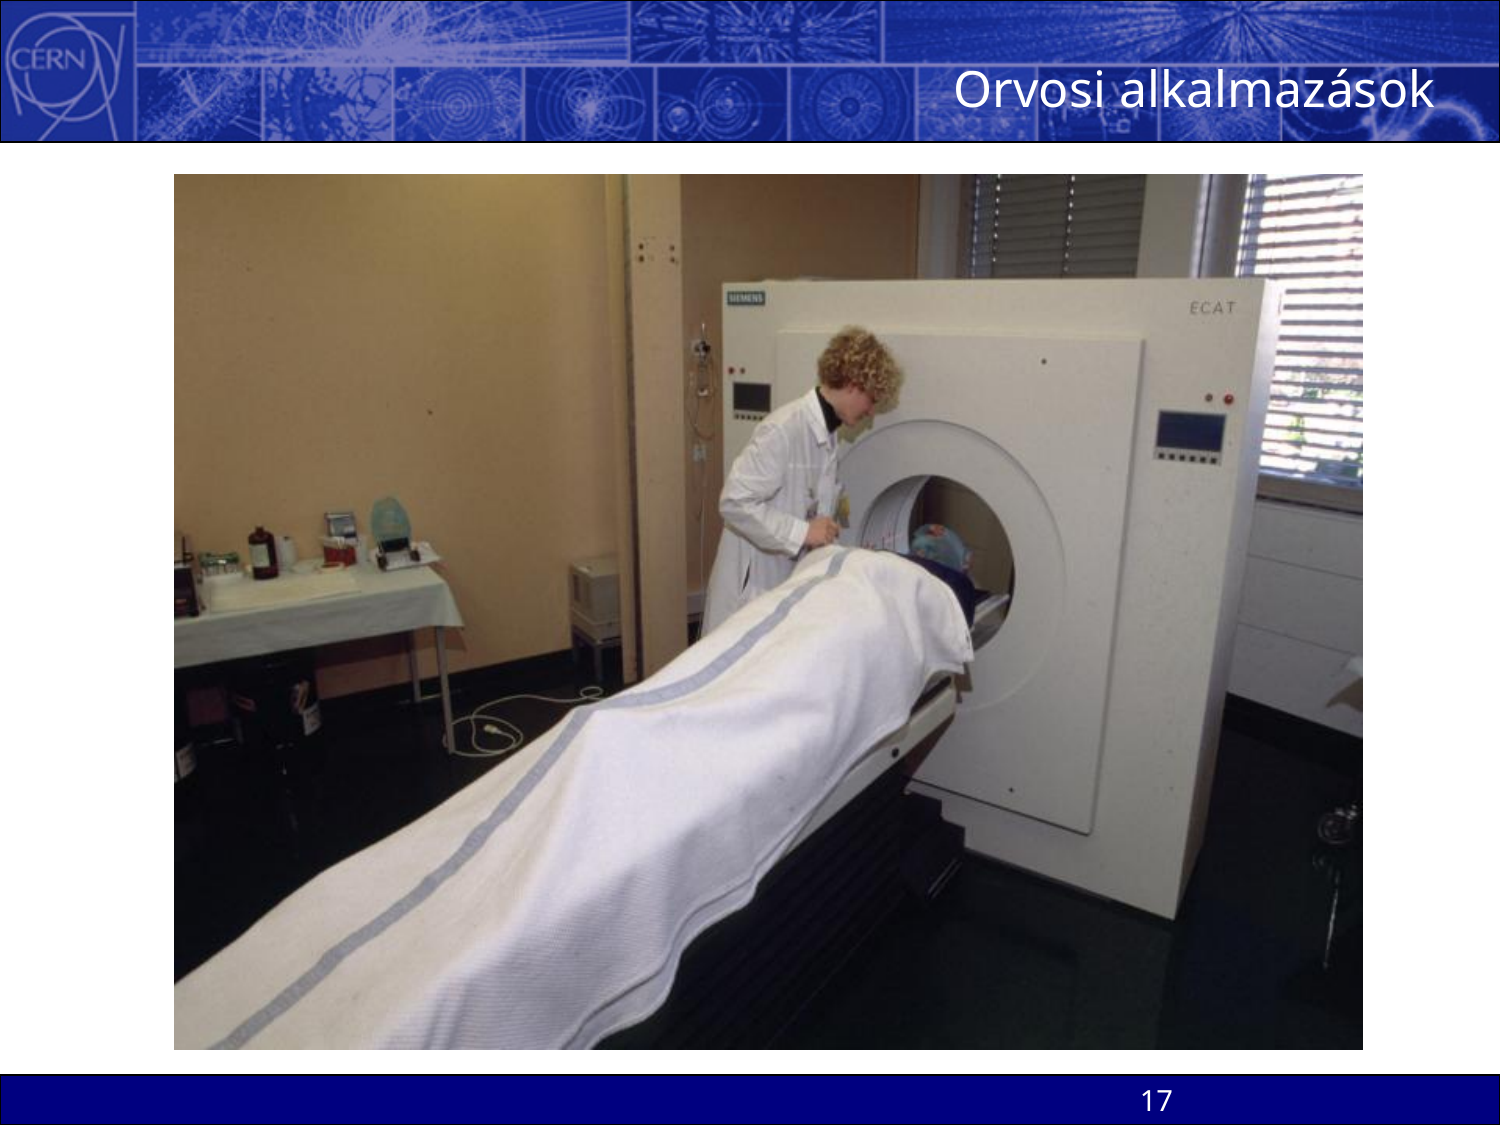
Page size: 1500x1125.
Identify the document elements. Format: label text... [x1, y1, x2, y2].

text_box <number> [1125, 1074, 1437, 1125]
text_box Orvosi alkalmazások [490, 50, 1450, 126]
picture [174, 174, 1363, 1050]
